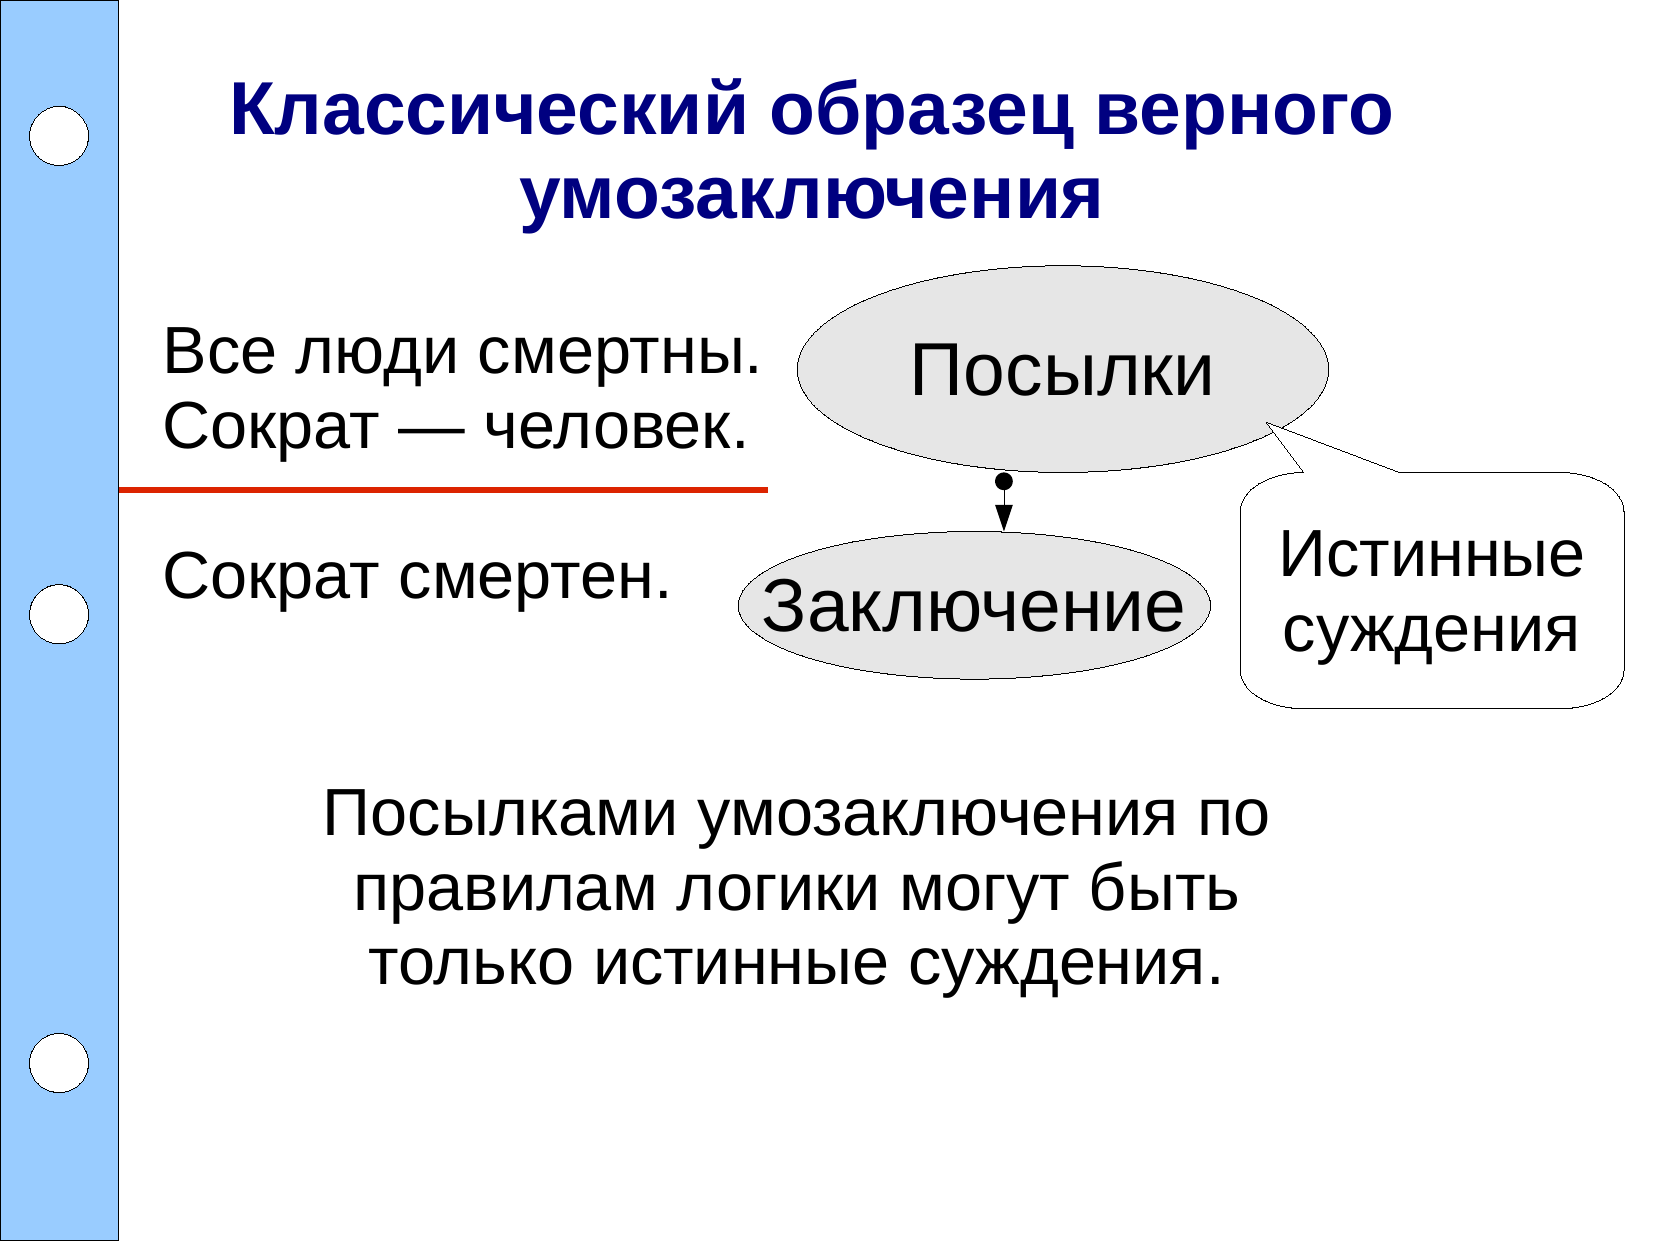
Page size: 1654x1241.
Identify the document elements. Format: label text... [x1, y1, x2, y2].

text_box Все люди смертны. Сократ — человек. Сократ смертен. [147, 306, 1152, 621]
text_box Истинные суждения [1240, 422, 1625, 709]
text_box Посылки [797, 265, 1329, 473]
text_box Посылками умозаключения по правилам логики могут быть только истинные суждения. [295, 767, 1300, 1007]
text_box [0, 0, 119, 1241]
text_box Заключение [738, 531, 1211, 680]
text_box Классический образец верного умозаключения [119, 59, 1536, 242]
